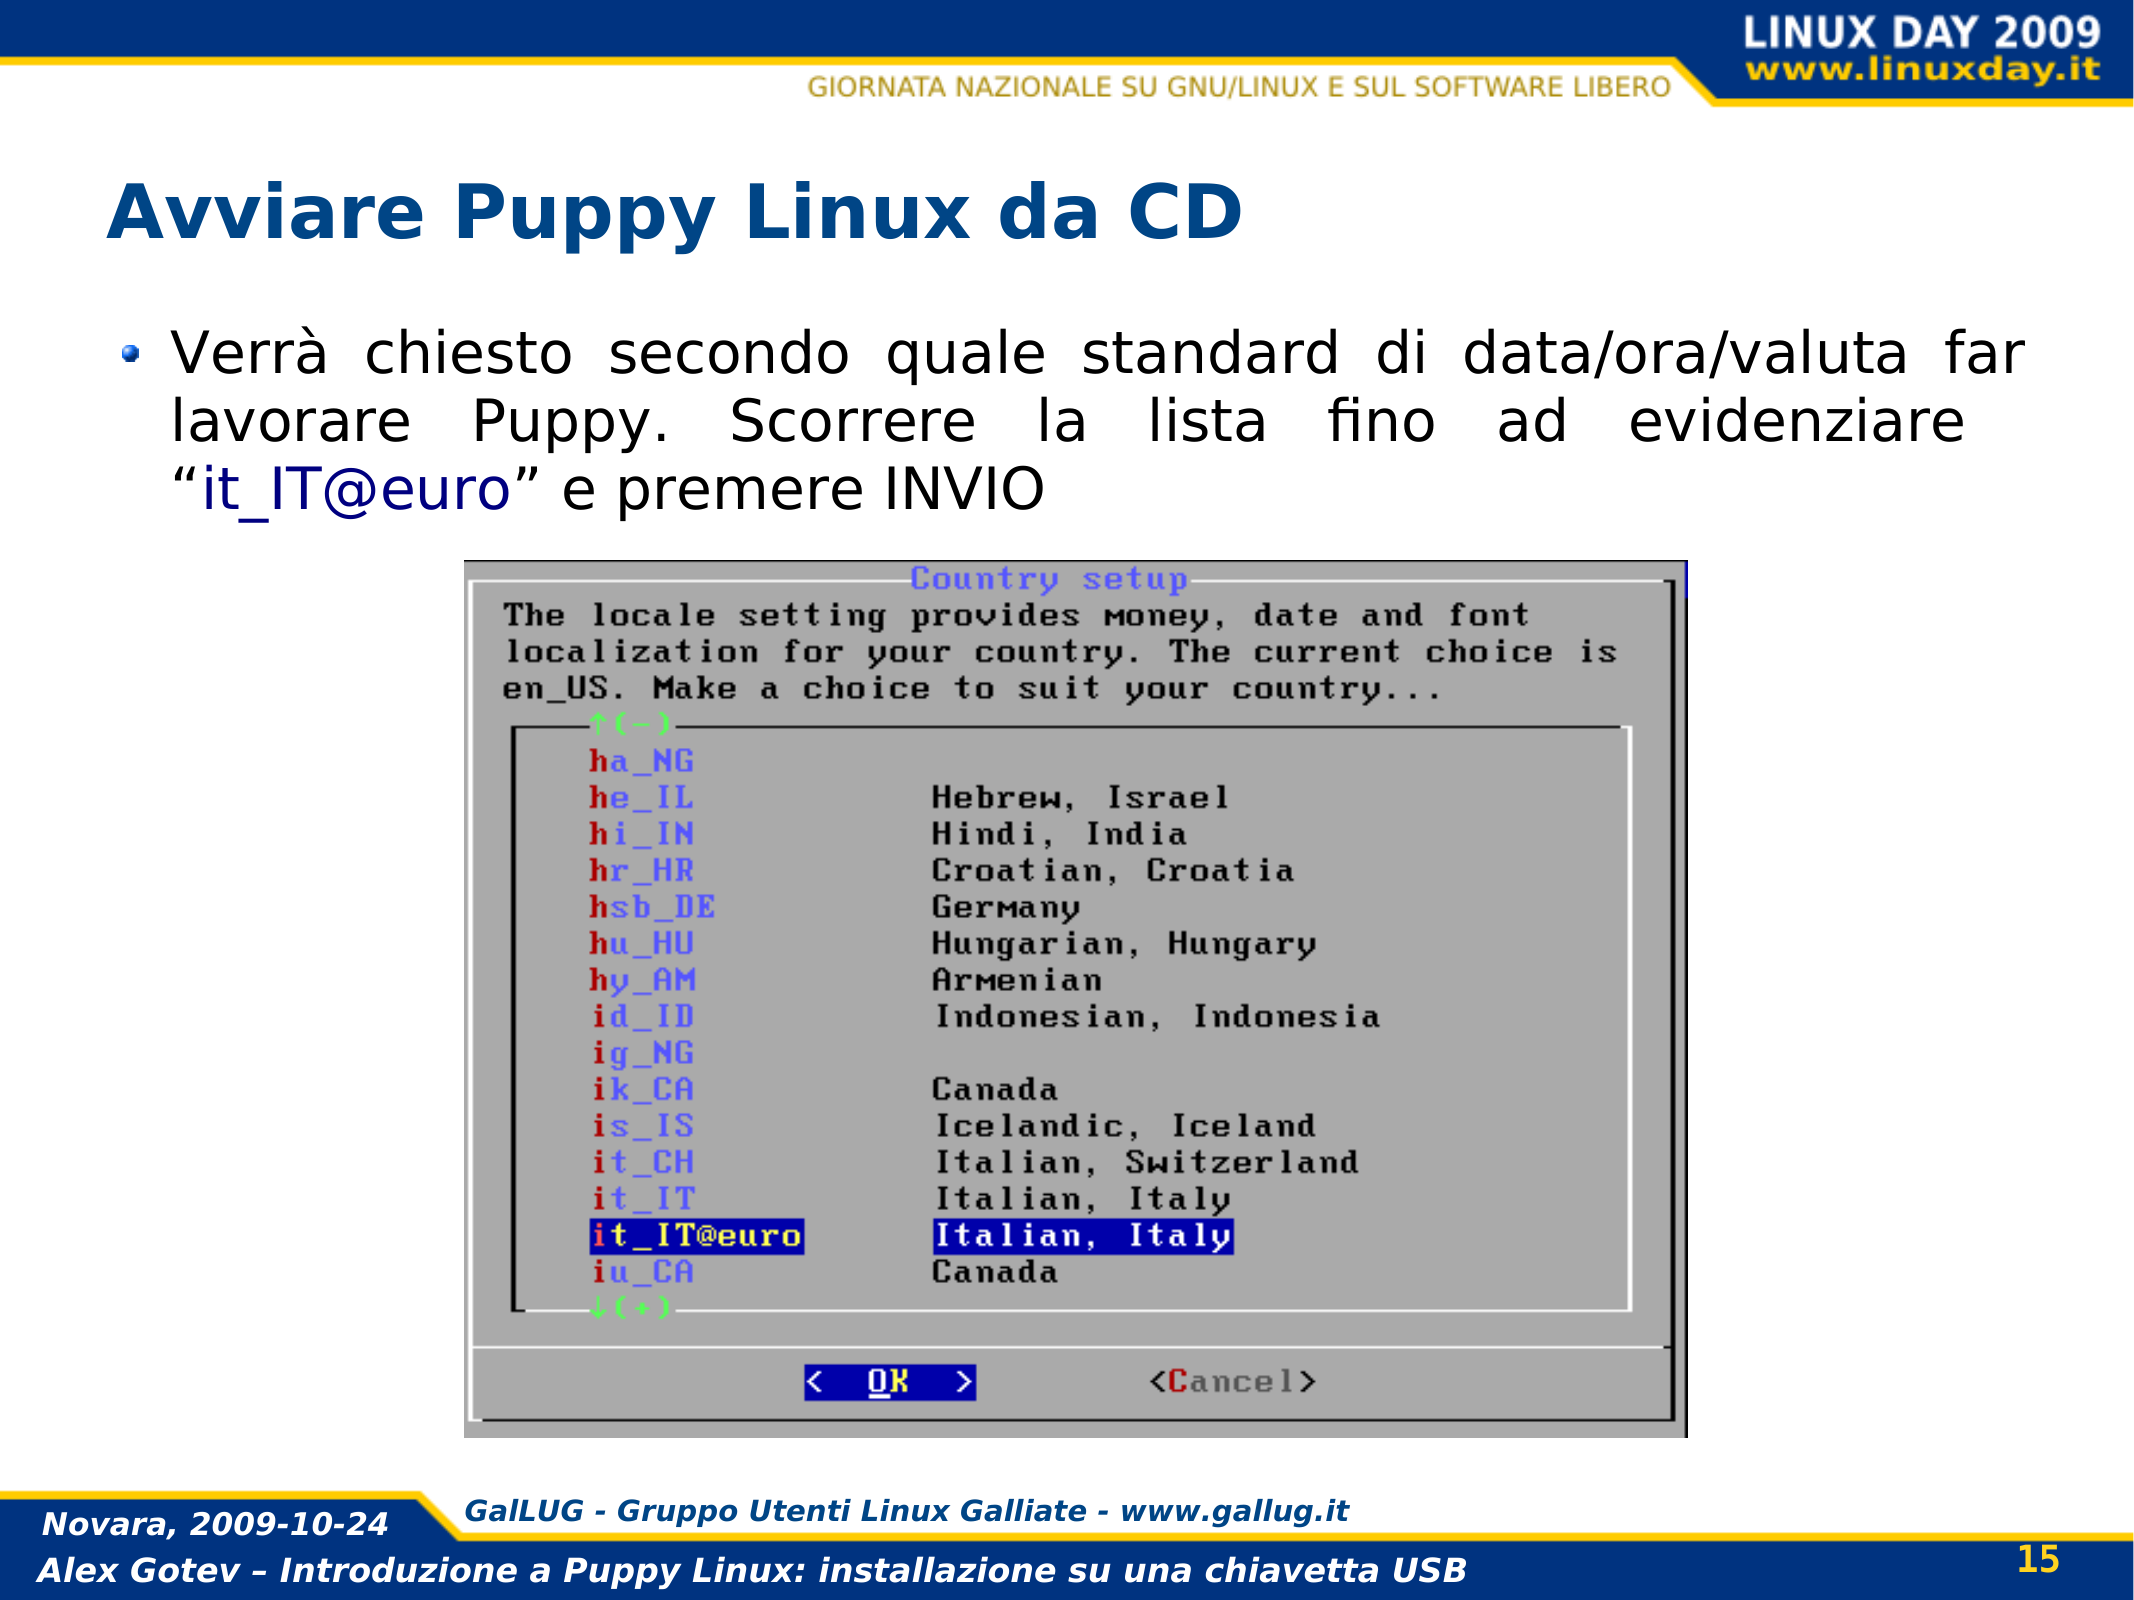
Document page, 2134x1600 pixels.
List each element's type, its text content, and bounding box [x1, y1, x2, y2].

picture [0, 0, 2134, 1600]
list Verrà chiesto secondo quale standard di data/ora/valuta far lavorare Puppy. Scorrere la lista fino ad evidenziare “it_IT@euro” e premere INVIO [106, 319, 2027, 1441]
title Avviare Puppy Linux da CD [106, 159, 2080, 267]
